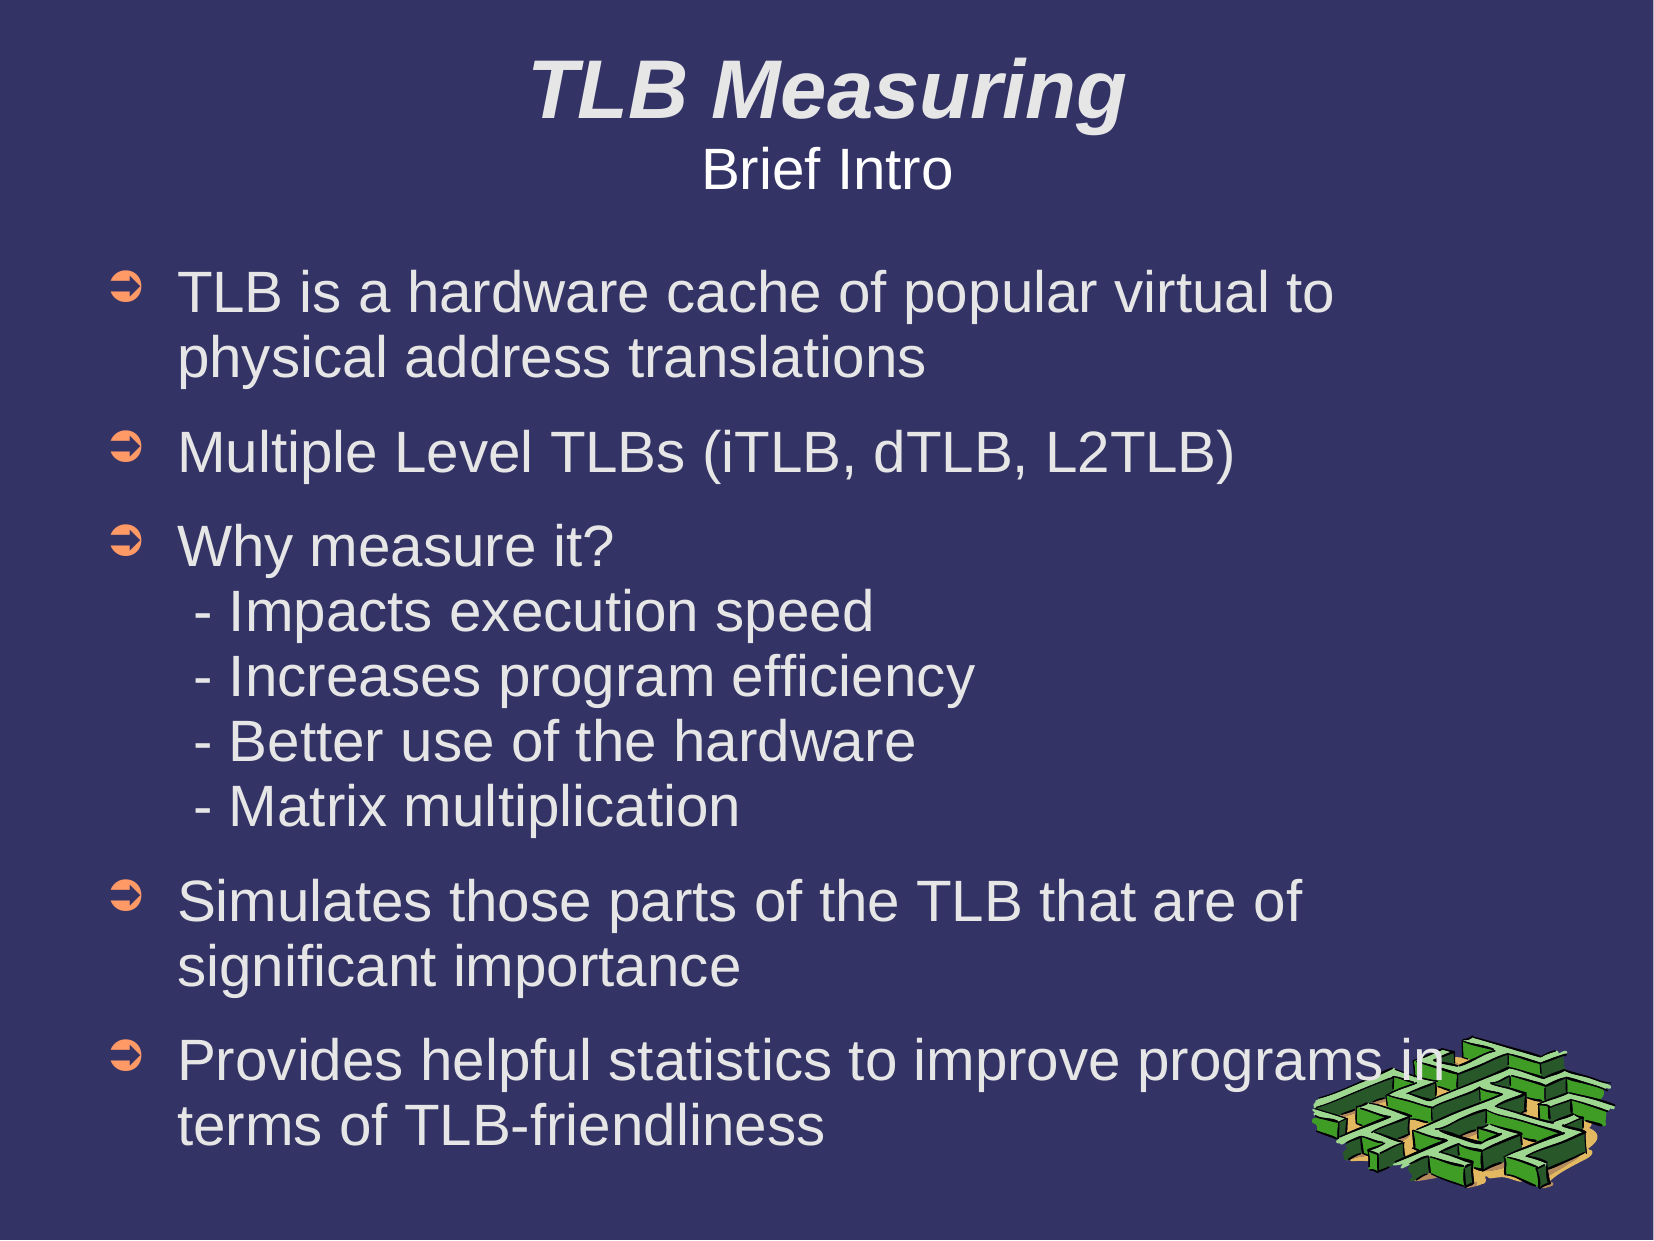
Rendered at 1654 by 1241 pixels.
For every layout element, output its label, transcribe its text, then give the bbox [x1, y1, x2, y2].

title TLB Measuring Brief Intro [121, 19, 1534, 227]
list TLB is a hardware cache of popular virtual to physical address translations Multiple Level TLBs (iTLB, dTLB, L2TLB) Why measure it? - Impacts execution speed - Increases program efficiency - Better use of the hardware - Matrix multiplication Simulates those parts of the TLB that are of significant importance Provides helpful statistics to improve programs in terms of TLB-friendliness [94, 259, 1486, 1126]
